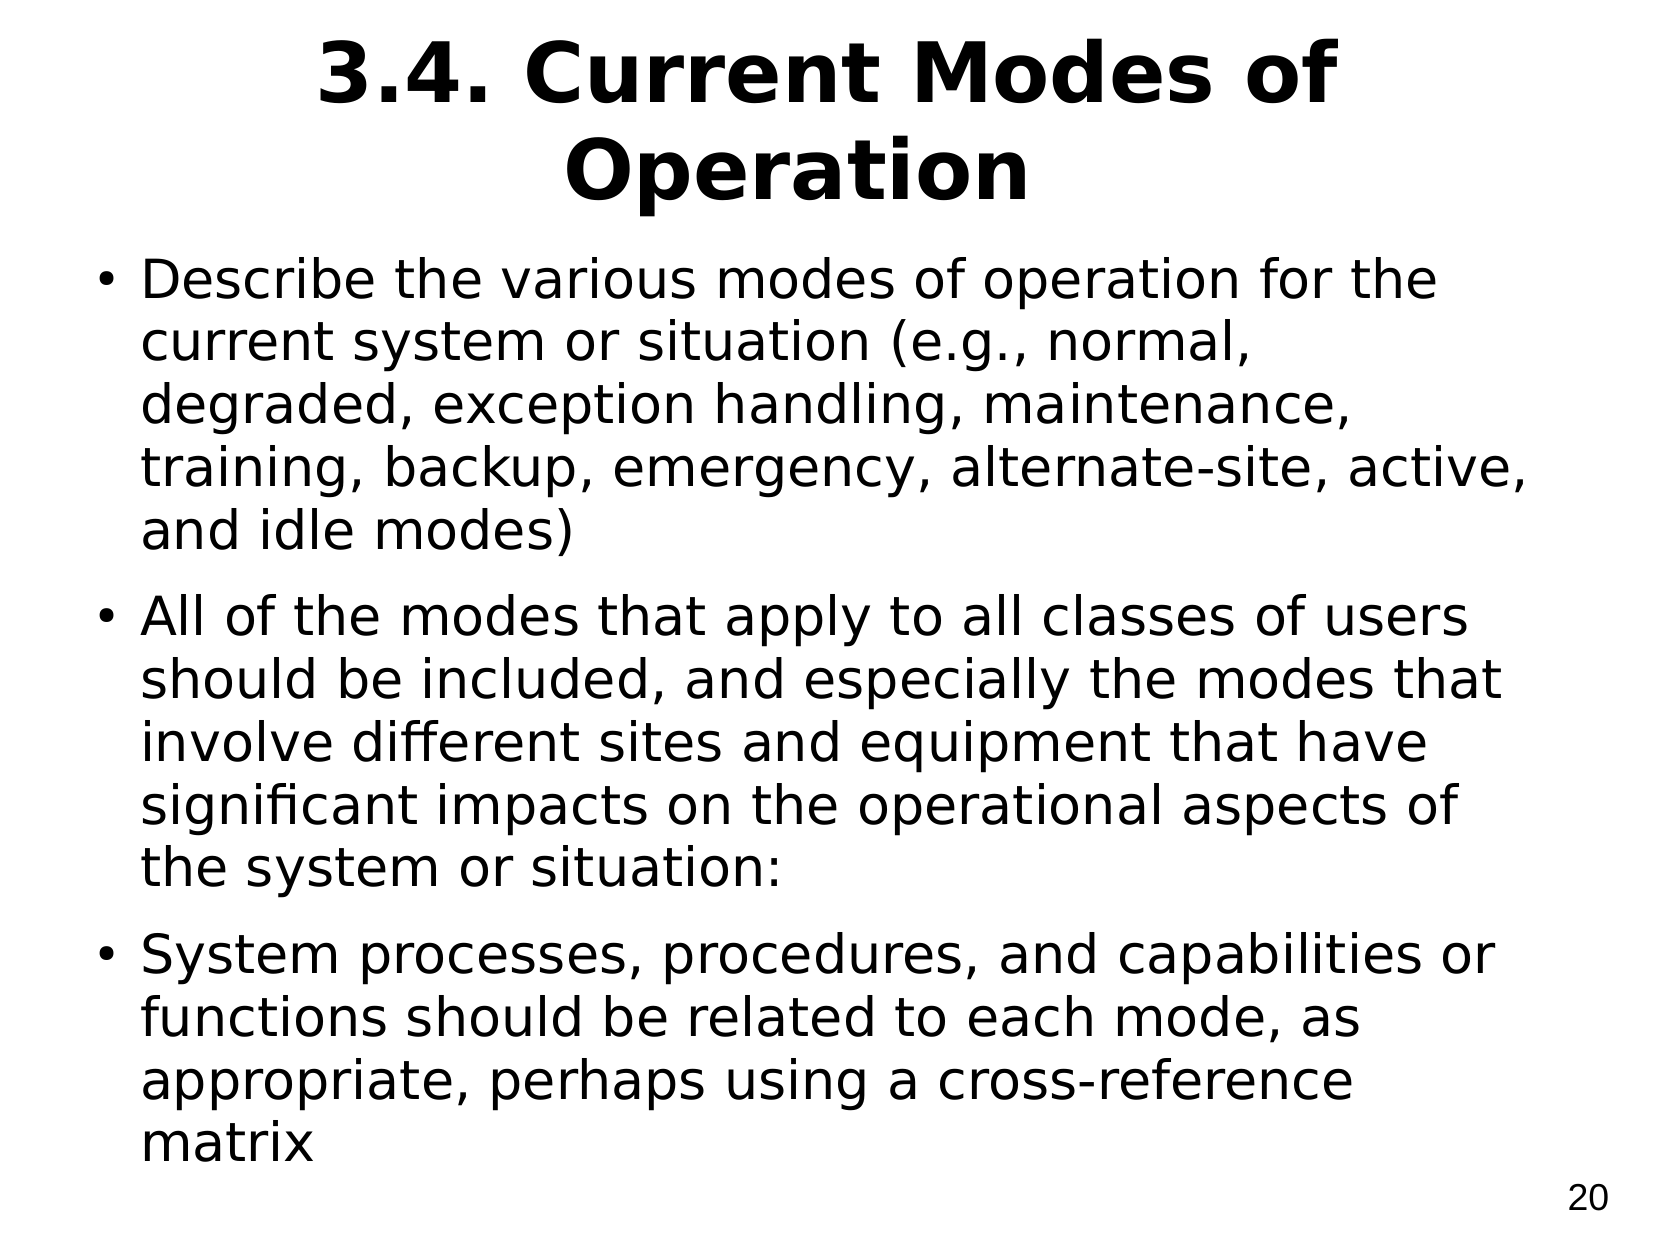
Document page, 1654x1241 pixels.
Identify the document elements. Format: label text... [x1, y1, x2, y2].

list Describe the various modes of operation for the current system or situation (e.g., normal, degraded, exception handling, maintenance, training, backup, emergency, alternate-site, active, and idle modes) All of the modes that apply to all classes of users should be included, and especially the modes that involve different sites and equipment that have significant impacts on the operational aspects of the system or situation: System processes, procedures, and capabilities or functions should be related to each mode, as appropriate, perhaps using a cross-reference matrix [82, 248, 1538, 1186]
title 3.4. Current Modes of Operation [82, 25, 1571, 220]
